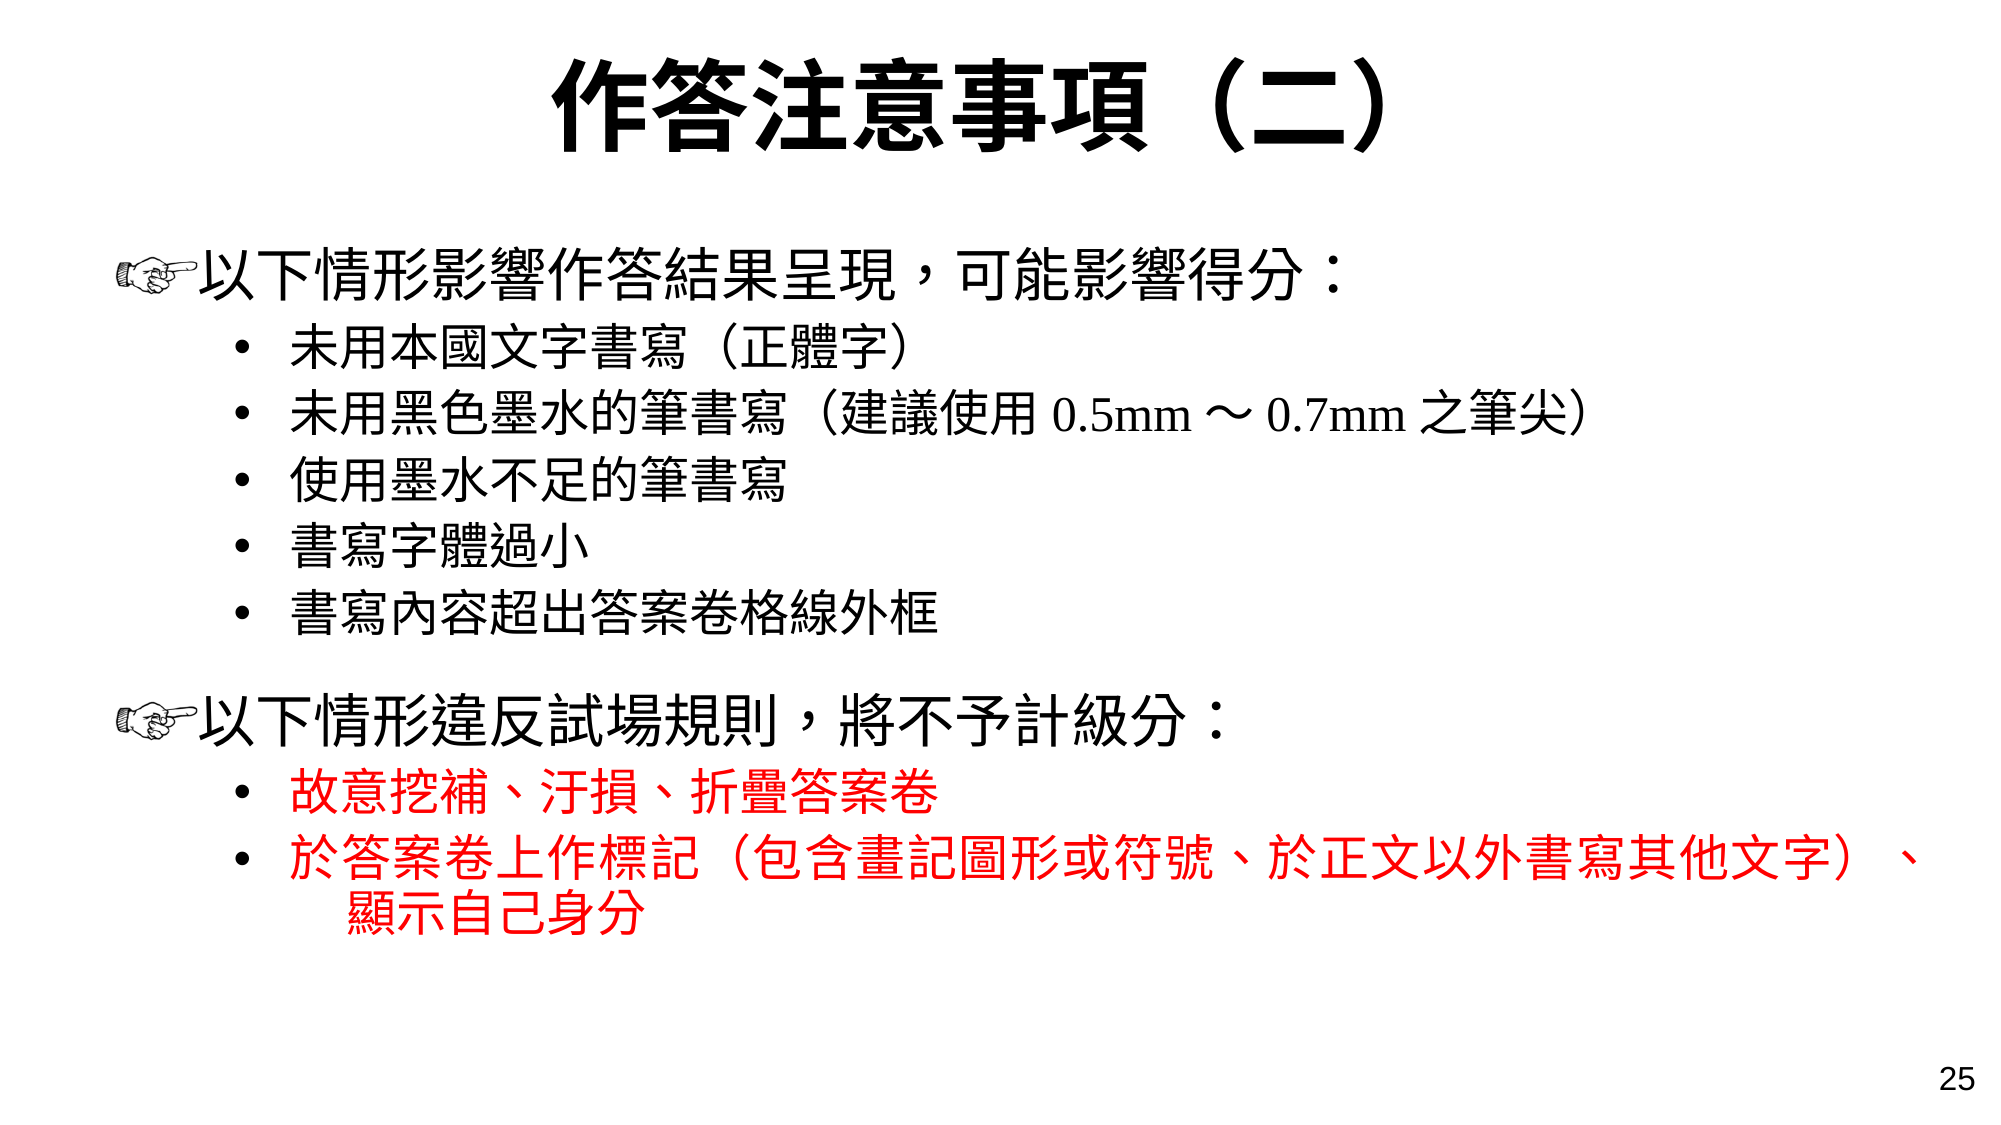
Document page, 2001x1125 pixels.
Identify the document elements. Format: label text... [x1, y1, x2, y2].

list 以下情形影響作答結果呈現，可能影響得分： 未用本國文字書寫（正體字） 未用黑色墨水的筆書寫（建議使用0.5mm～0.7mm之筆尖） 使用墨水不足的筆書寫 書寫字體過小 書寫內容超出答案卷格線外框 以下情形違反試場規則，將不予計級分： 故意挖補、汙損、折疊答案卷 於答案卷上作標記（包含畫記圖形或符號、於正文以外書寫其他文字）、顯示自己身分 [99, 239, 1900, 1106]
title 作答注意事項（二） [137, 2, 1863, 220]
text_box 25 [1923, 1047, 2000, 1108]
